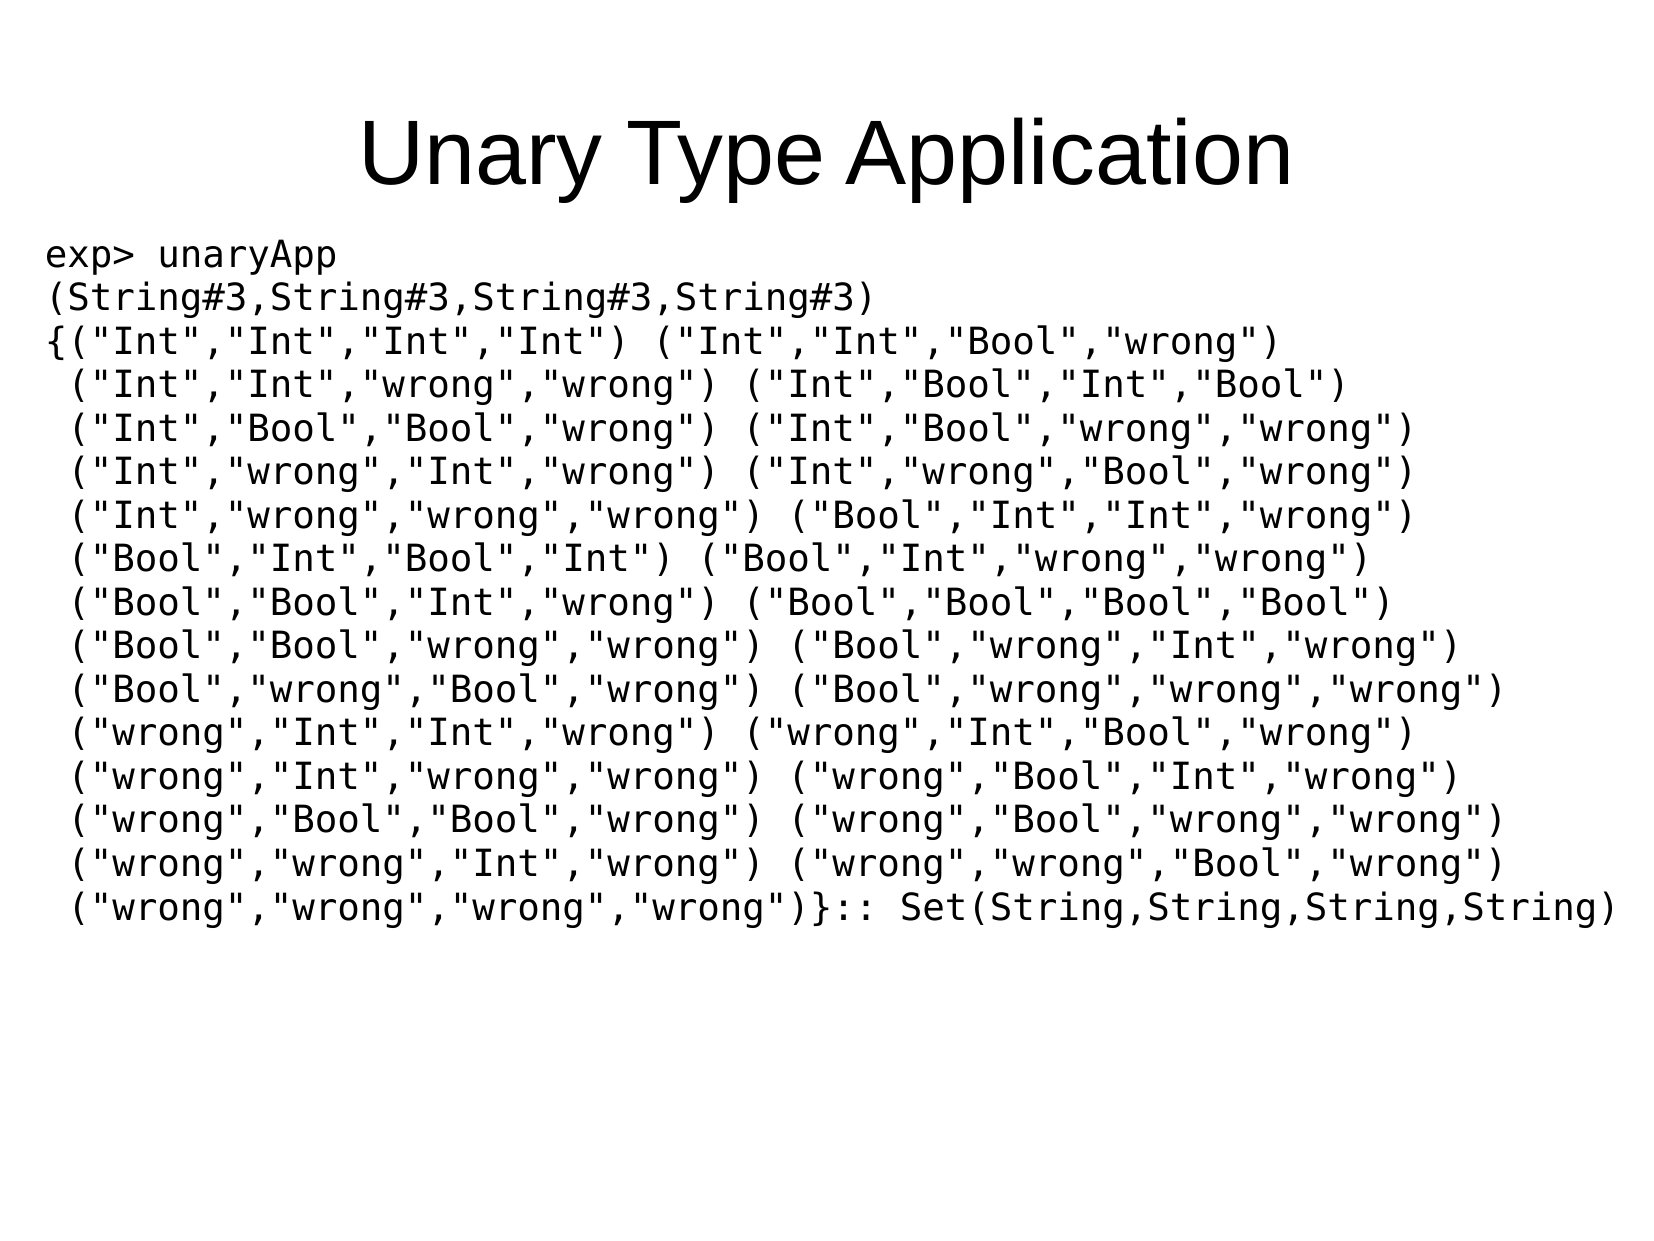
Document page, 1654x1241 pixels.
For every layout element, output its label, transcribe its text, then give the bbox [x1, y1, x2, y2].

text_box exp> unaryApp (String#3,String#3,String#3,String#3) {("Int","Int","Int","Int") ("Int","Int","Bool","wrong") ("Int","Int","wrong","wrong") ("Int","Bool","Int","Bool") ("Int","Bool","Bool","wrong") ("Int","Bool","wrong","wrong") ("Int","wrong","Int","wrong") ("Int","wrong","Bool","wrong") ("Int","wrong","wrong","wrong") ("Bool","Int","Int","wrong") ("Bool","Int","Bool","Int") ("Bool","Int","wrong","wrong") ("Bool","Bool","Int","wrong") ("Bool","Bool","Bool","Bool") ("Bool","Bool","wrong","wrong") ("Bool","wrong","Int","wrong") ("Bool","wrong","Bool","wrong") ("Bool","wrong","wrong","wrong") ("wrong","Int","Int","wrong") ("wrong","Int","Bool","wrong") ("wrong","Int","wrong","wrong") ("wrong","Bool","Int","wrong") ("wrong","Bool","Bool","wrong") ("wrong","Bool","wrong","wrong") ("wrong","wrong","Int","wrong") ("wrong","wrong","Bool","wrong") ("wrong","wrong","wrong","wrong")}:: Set(String,String,String,String) [30, 225, 1636, 1241]
title Unary Type Application [82, 49, 1571, 225]
